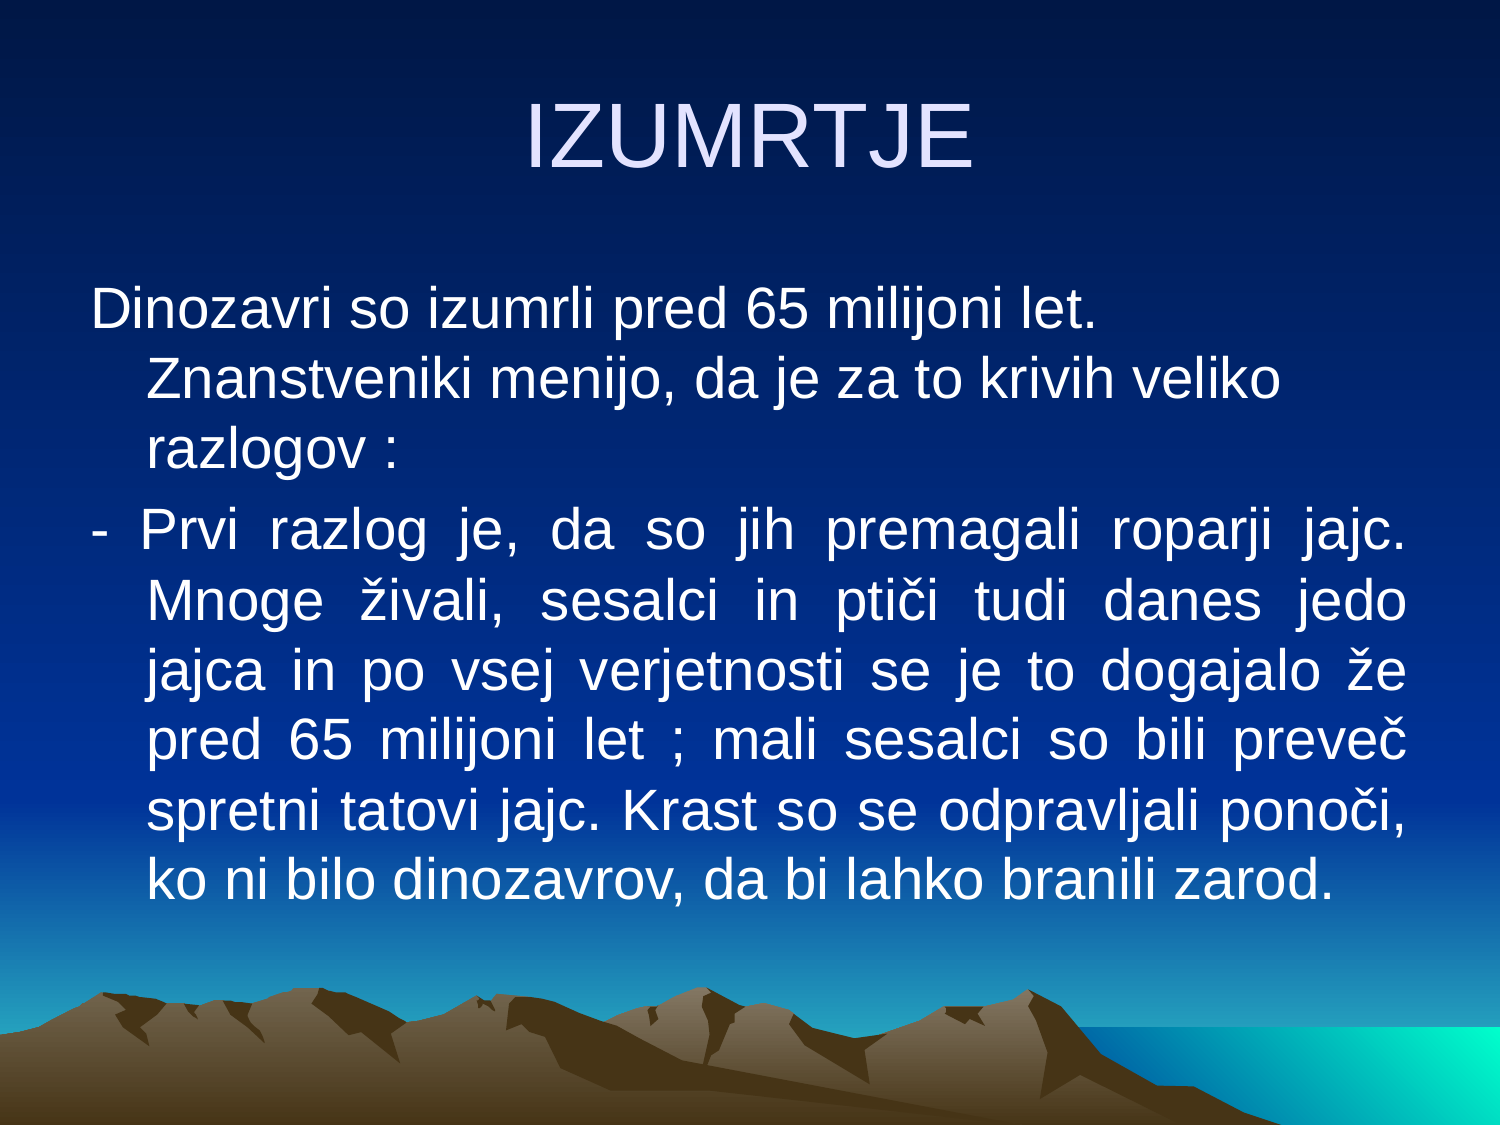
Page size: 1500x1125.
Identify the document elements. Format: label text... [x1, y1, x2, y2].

list Dinozavri so izumrli pred 65 milijoni let. Znanstveniki menijo, da je za to krivih veliko razlogov : - Prvi razlog je, da so jih premagali roparji jajc. Mnoge živali, sesalci in ptiči tudi danes jedo jajca in po vsej verjetnosti se je to dogajalo že pred 65 milijoni let ; mali sesalci so bili preveč spretni tatovi jajc. Krast so se odpravljali ponoči, ko ni bilo dinozavrov, da bi lahko branili zarod. [75, 262, 1425, 1000]
title IZUMRTJE [75, 37, 1425, 225]
